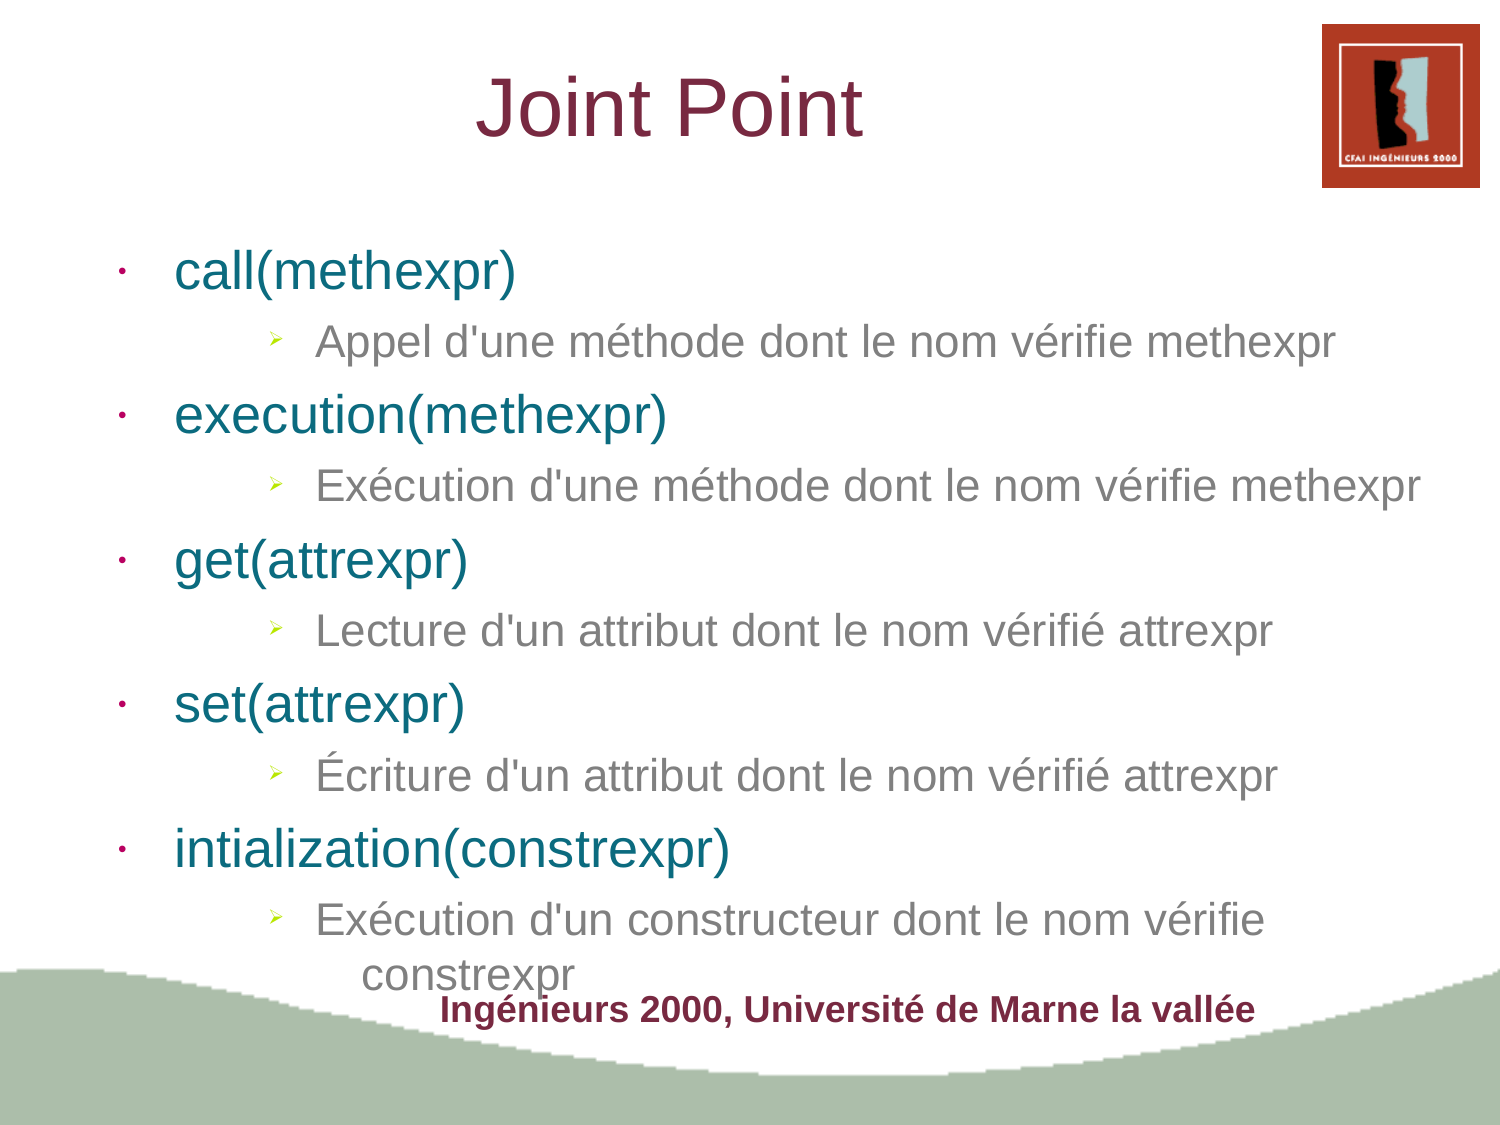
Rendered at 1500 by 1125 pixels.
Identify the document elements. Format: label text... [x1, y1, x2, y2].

picture [542, 975, 554, 987]
list call(methexpr) Appel d'une méthode dont le nom vérifie methexpr execution(methexpr) Exécution d'une méthode dont le nom vérifie methexpr get(attrexpr) Lecture d'un attribut dont le nom vérifié attrexpr set(attrexpr) Écriture d'un attribut dont le nom vérifié attrexpr intialization(constrexpr) Exécution d'un constructeur dont le nom vérifie constrexpr [118, 236, 1447, 975]
title Joint Point [29, 18, 1311, 207]
picture [390, 975, 403, 987]
picture [0, 887, 1500, 1125]
picture [1322, 24, 1480, 188]
